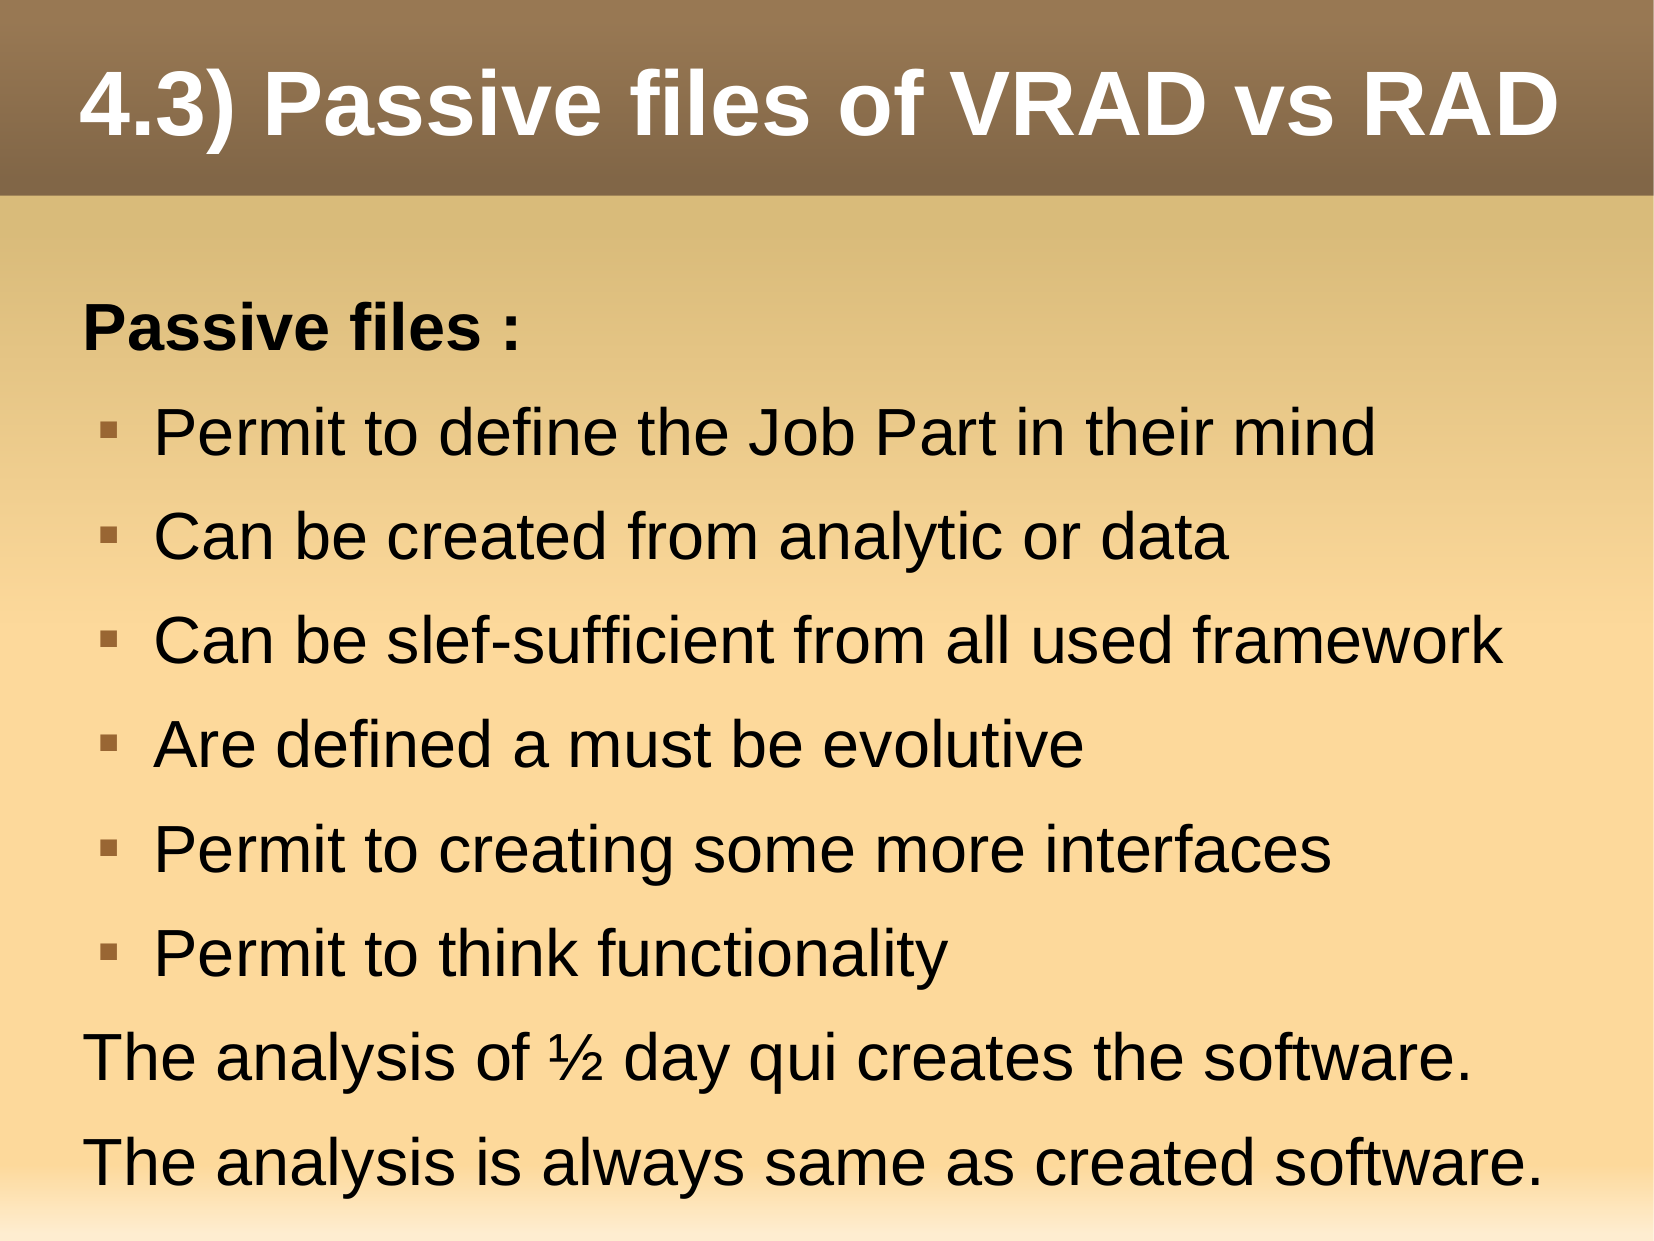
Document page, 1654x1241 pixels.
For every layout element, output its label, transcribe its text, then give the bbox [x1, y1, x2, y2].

title 4.3) Passive files of VRAD vs RAD [76, 7, 1565, 200]
list Passive files : Permit to define the Job Part in their mind Can be created from analytic or data Can be slef-sufficient from all used framework Are defined a must be evolutive Permit to creating some more interfaces Permit to think functionality The analysis of ½ day qui creates the software. The analysis is always same as created software. [82, 290, 1571, 1200]
picture [0, 0, 1654, 1241]
